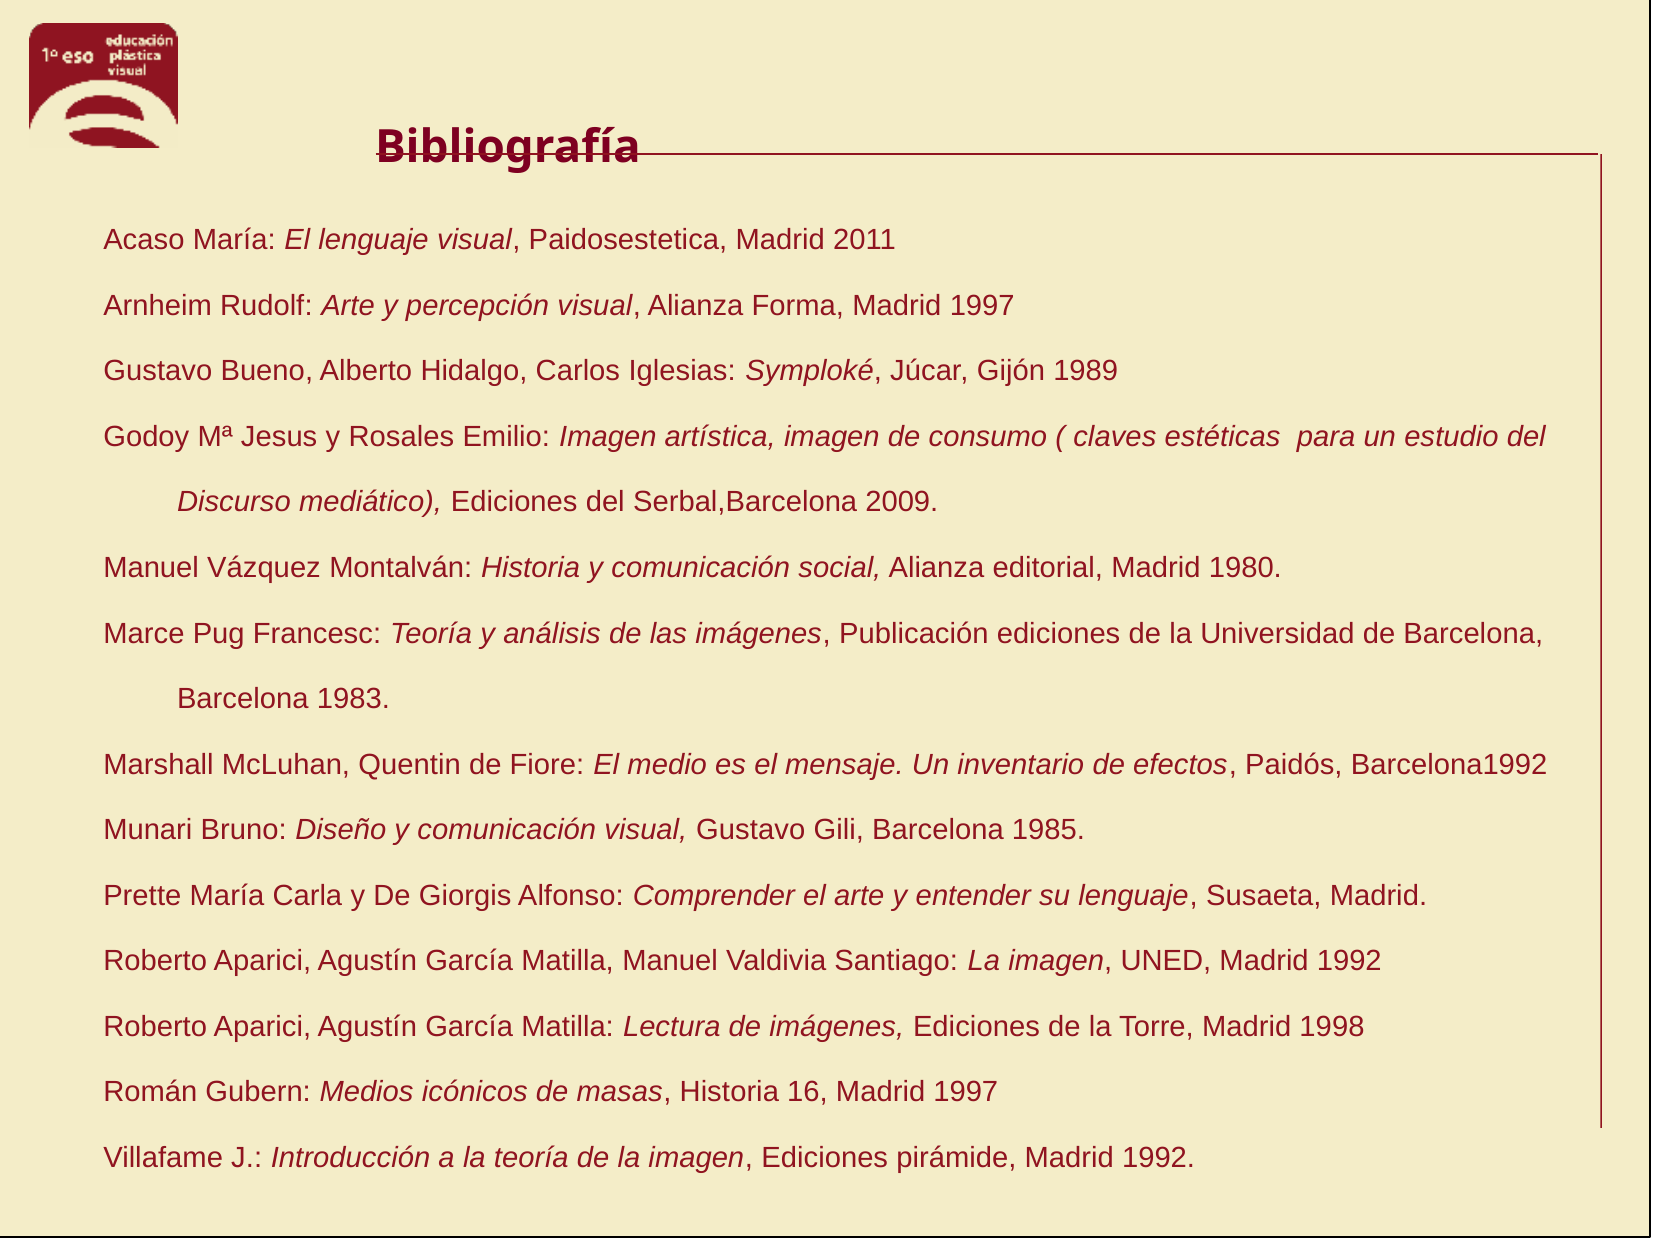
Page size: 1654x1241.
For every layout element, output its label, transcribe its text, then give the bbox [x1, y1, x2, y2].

title Bibliografía [153, 64, 1595, 154]
picture [0, 0, 1654, 1241]
text_box Acaso María: El lenguaje visual, Paidosestetica, Madrid 2011 Arnheim Rudolf: Arte y percepción visual, Alianza Forma, Madrid 1997 Gustavo Bueno, Alberto Hidalgo, Carlos Iglesias: Symploké, Júcar, Gijón 1989 Godoy Mª Jesus y Rosales Emilio: Imagen artística, imagen de consumo ( claves estéticas para un estudio del Discurso mediático), Ediciones del Serbal,Barcelona 2009. Manuel Vázquez Montalván: Historia y comunicación social, Alianza editorial, Madrid 1980. Marce Pug Francesc: Teoría y análisis de las imágenes, Publicación ediciones de la Universidad de Barcelona, Barcelona 1983. Marshall McLuhan, Quentin de Fiore: El medio es el mensaje. Un inventario de efectos, Paidós, Barcelona1992 Munari Bruno: Diseño y comunicación visual, Gustavo Gili, Barcelona 1985. Prette María Carla y De Giorgis Alfonso: Comprender el arte y entender su lenguaje, Susaeta, Madrid. Roberto Aparici, Agustín García Matilla, Manuel Valdivia Santiago: La imagen, UNED, Madrid 1992 Roberto Aparici, Agustín García Matilla: Lectura de imágenes, Ediciones de la Torre, Madrid 1998 Román Gubern: Medios icónicos de masas, Historia 16, Madrid 1997 Villafame J.: Introducción a la teoría de la imagen, Ediciones pirámide, Madrid 1992. [88, 183, 1565, 1214]
